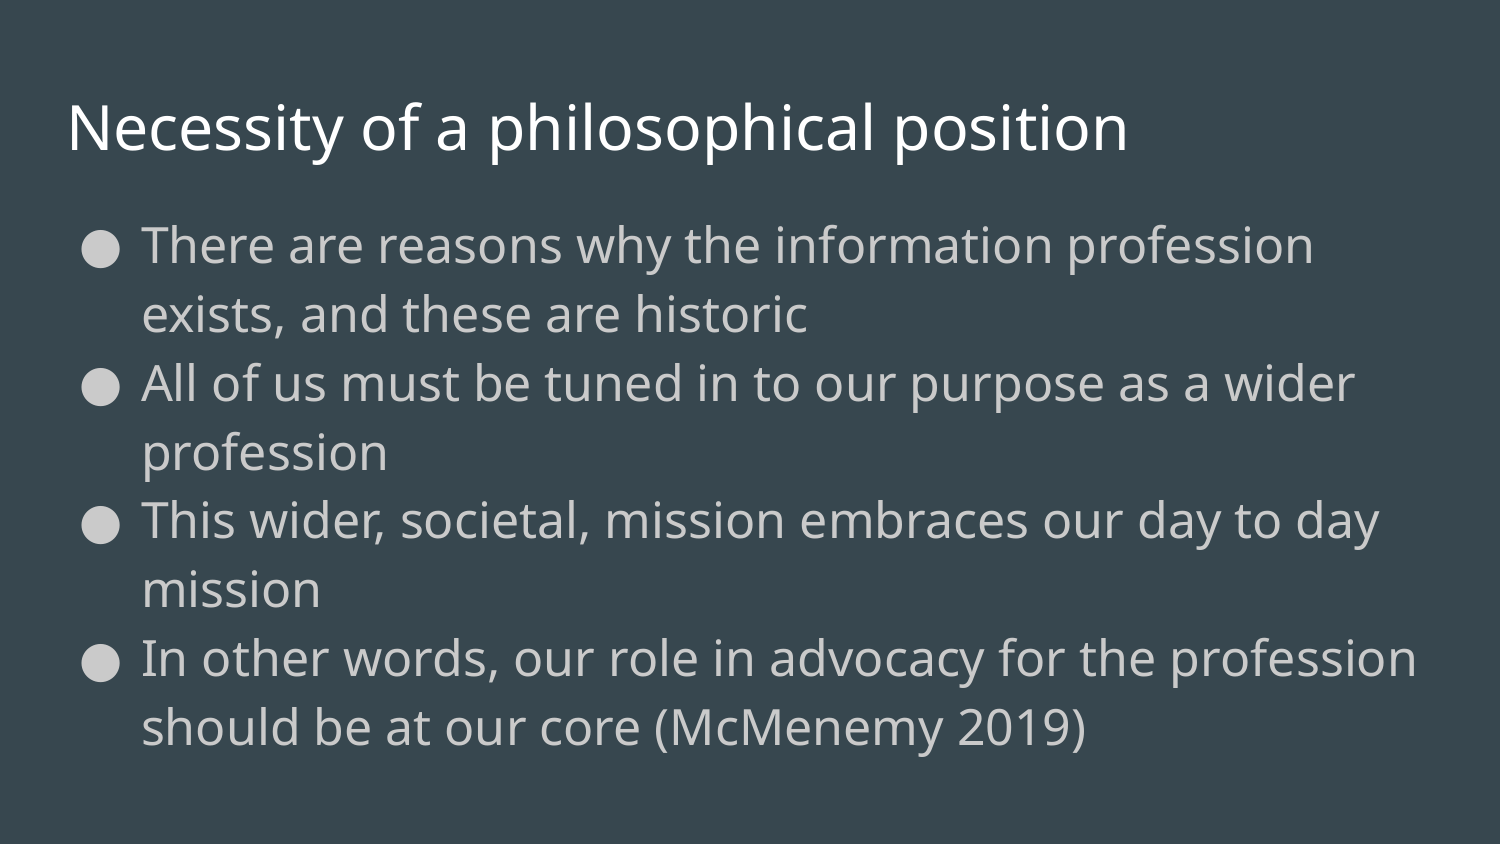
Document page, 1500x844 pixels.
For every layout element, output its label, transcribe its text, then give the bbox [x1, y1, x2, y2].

list There are reasons why the information profession exists, and these are historic All of us must be tuned in to our purpose as a wider profession This wider, societal, mission embraces our day to day mission In other words, our role in advocacy for the profession should be at our core (McMenemy 2019) [51, 189, 1449, 719]
title Necessity of a philosophical position [51, 72, 1449, 167]
